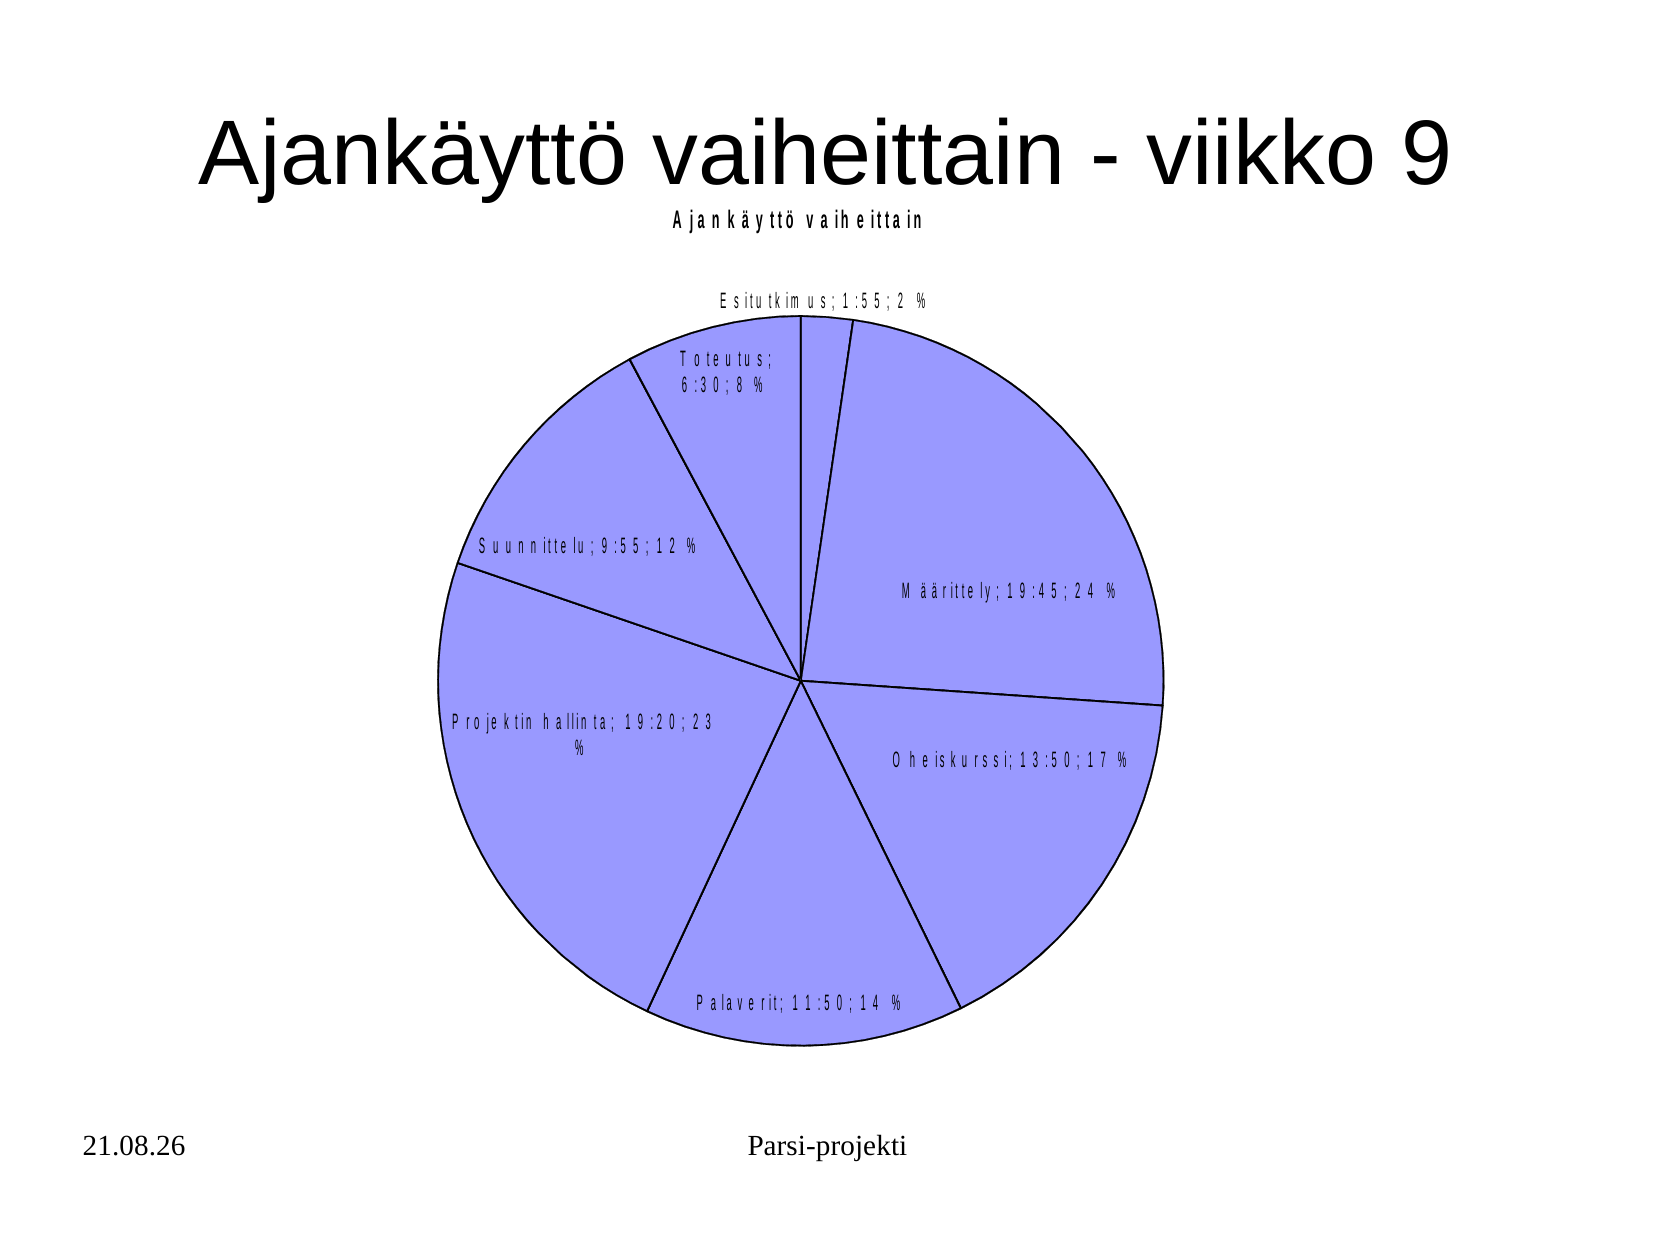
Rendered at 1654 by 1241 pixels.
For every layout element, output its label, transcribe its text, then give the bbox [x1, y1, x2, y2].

chart [37, 187, 1565, 1125]
title Ajankäyttö vaiheittain - viikko 9 [82, 49, 1571, 257]
